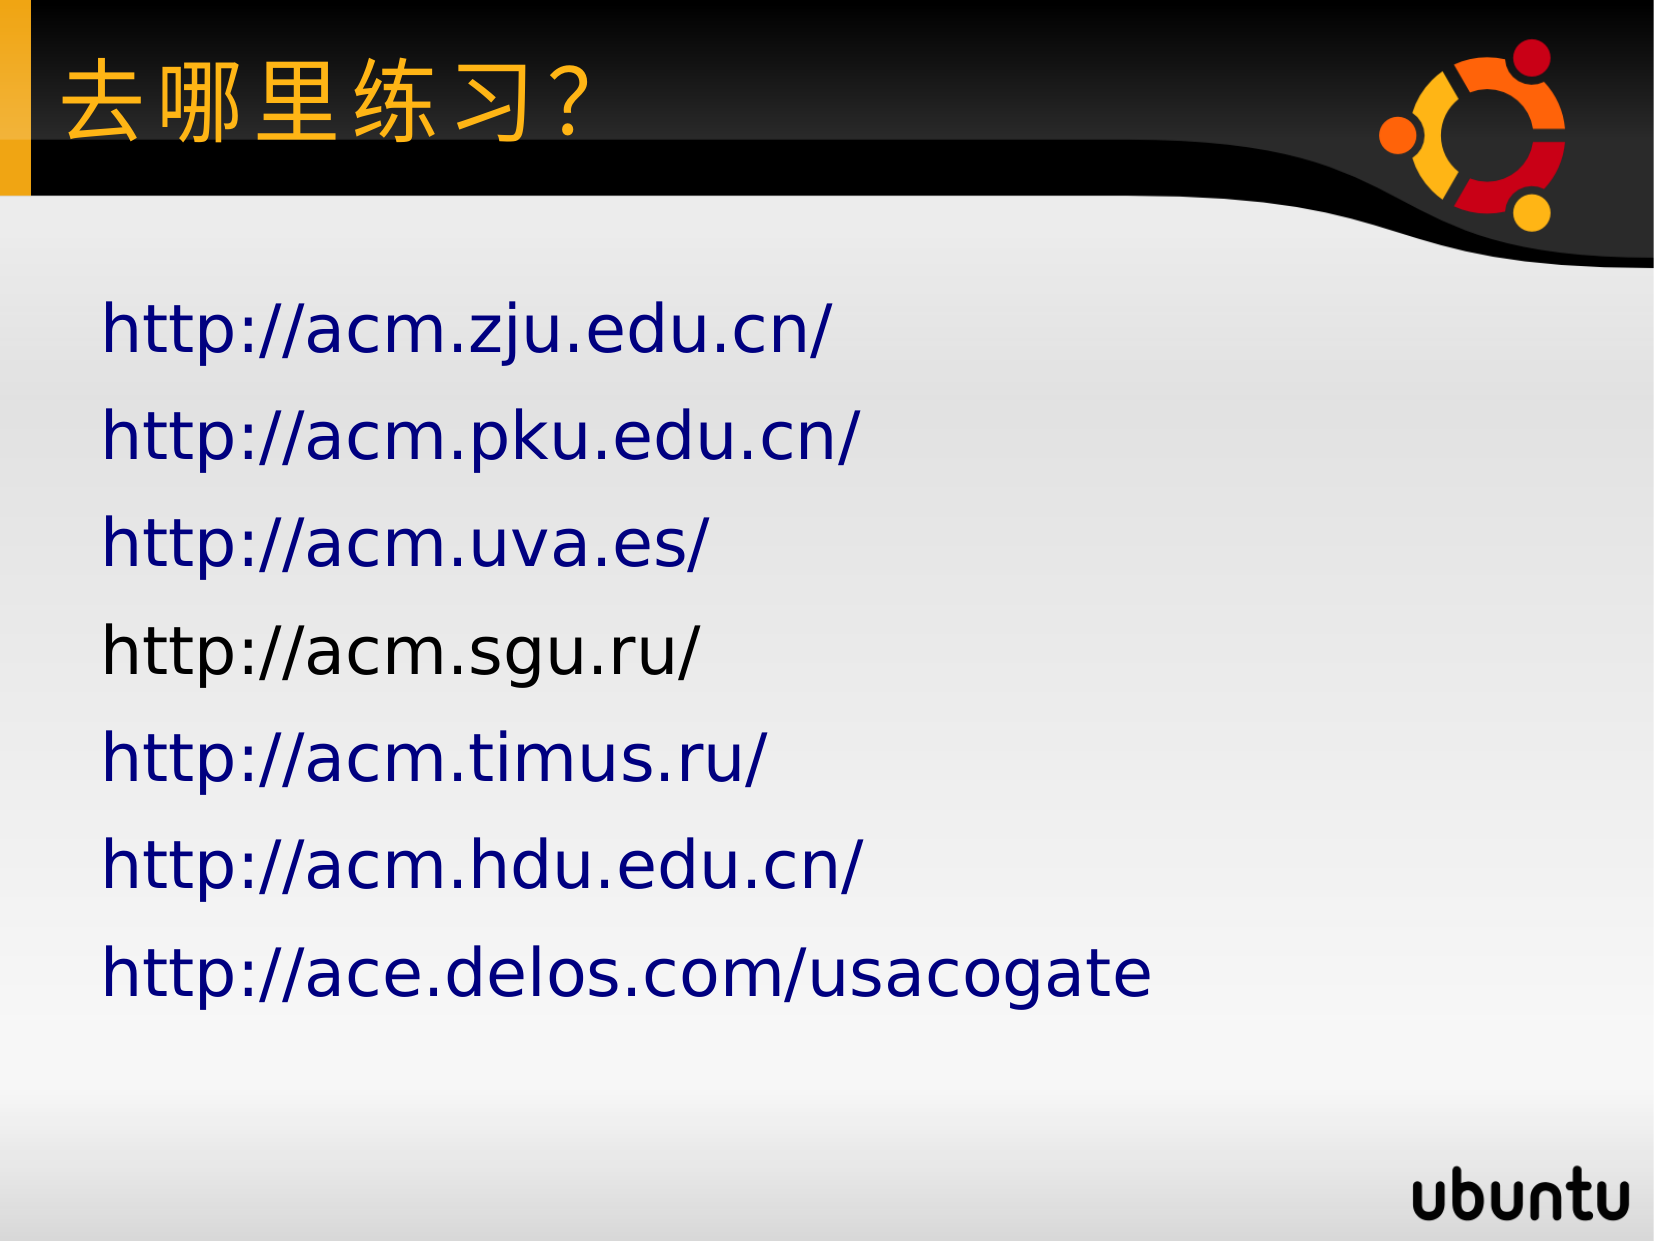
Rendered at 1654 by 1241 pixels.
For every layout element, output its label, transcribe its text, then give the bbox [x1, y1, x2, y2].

list http://acm.zju.edu.cn/ http://acm.pku.edu.cn/ http://acm.uva.es/ http://acm.sgu.ru/ http://acm.timus.ru/ http://acm.hdu.edu.cn/ http://ace.delos.com/usacogate [82, 290, 1571, 1120]
title 去哪里练习？ [59, 29, 1270, 178]
picture [0, 0, 1654, 1241]
